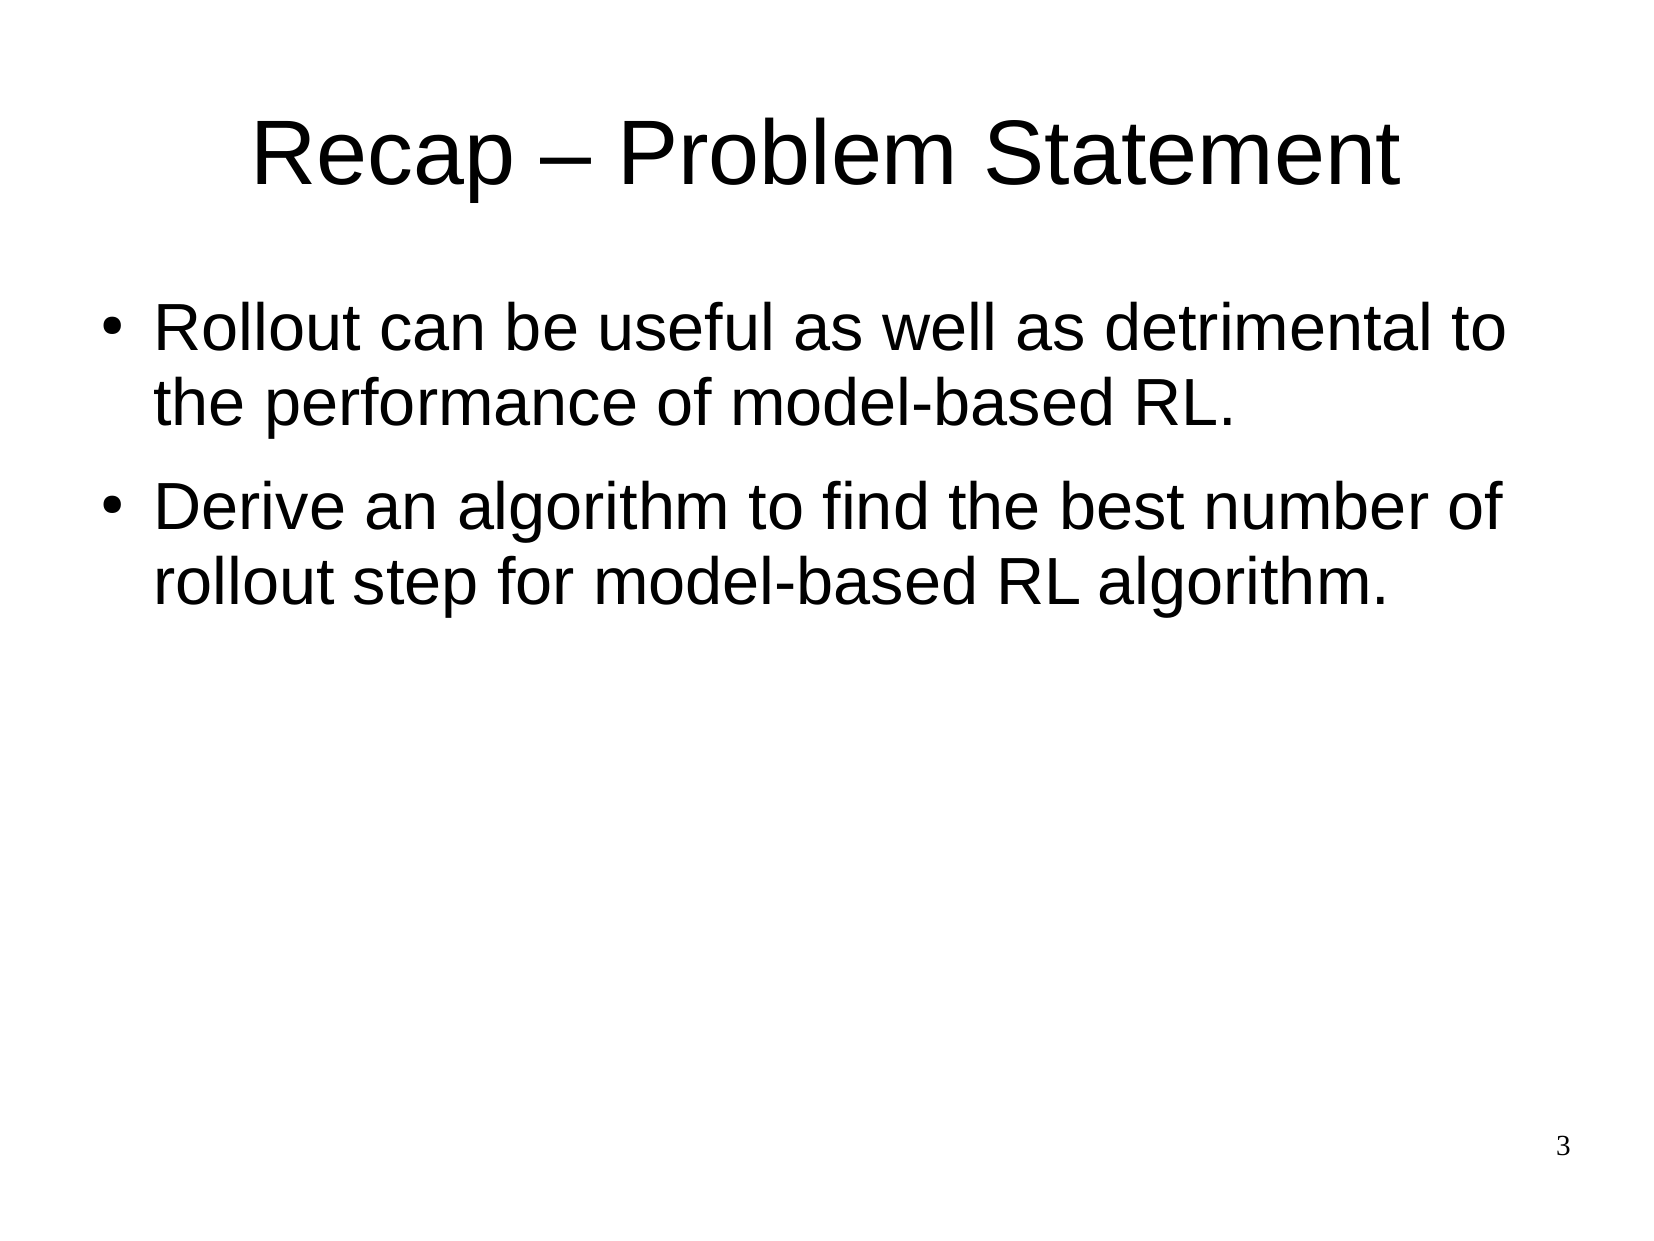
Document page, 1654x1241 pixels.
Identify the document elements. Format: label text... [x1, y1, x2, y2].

list Rollout can be useful as well as detrimental to the performance of model-based RL. Derive an algorithm to find the best number of rollout step for model-based RL algorithm. [82, 290, 1571, 1010]
title Recap – Problem Statement [82, 49, 1571, 257]
